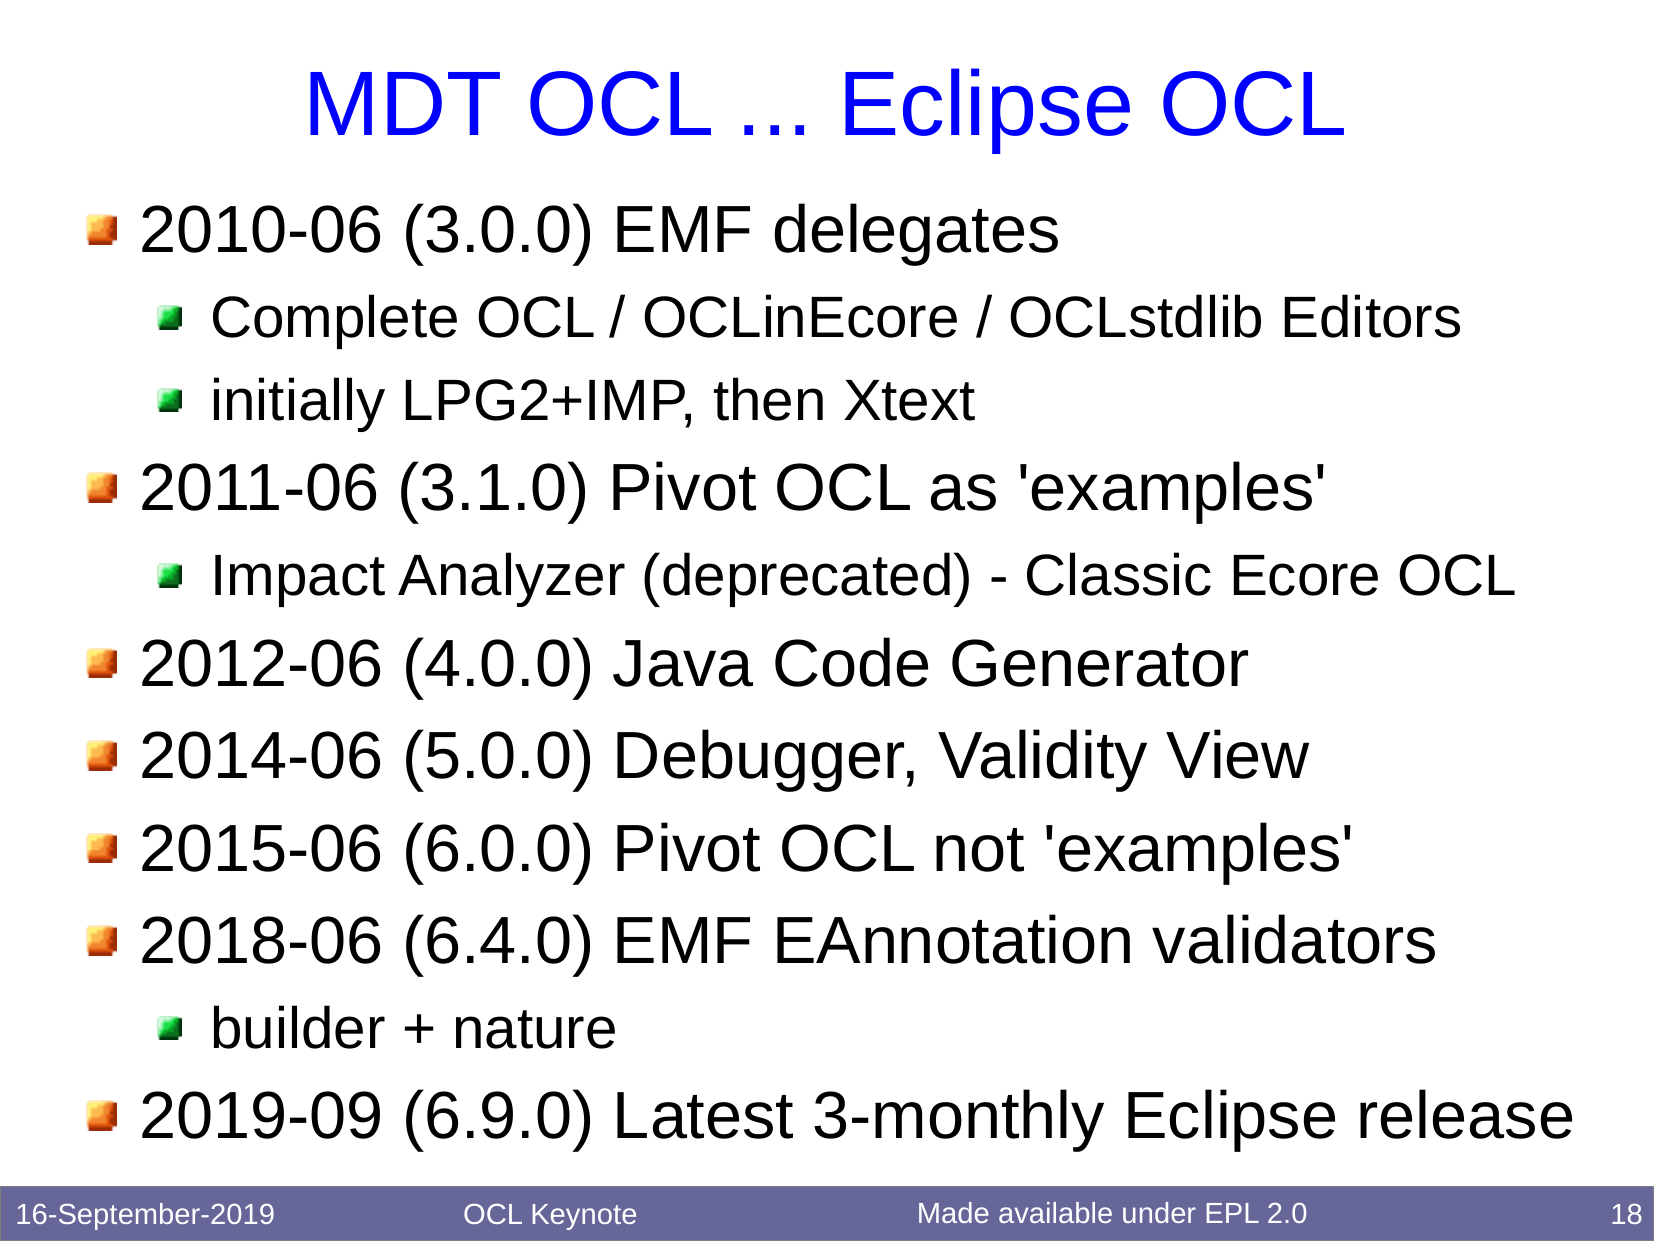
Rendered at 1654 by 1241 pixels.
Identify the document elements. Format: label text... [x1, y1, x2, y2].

title MDT OCL ... Eclipse OCL [82, 49, 1571, 158]
list 2010-06 (3.0.0) EMF delegates Complete OCL / OCLinEcore / OCLstdlib Editors initially LPG2+IMP, then Xtext 2011-06 (3.1.0) Pivot OCL as 'examples' Impact Analyzer (deprecated) - Classic Ecore OCL 2012-06 (4.0.0) Java Code Generator 2014-06 (5.0.0) Debugger, Validity View 2015-06 (6.0.0) Pivot OCL not 'examples' 2018-06 (6.4.0) EMF EAnnotation validators builder + nature 2019-09 (6.9.0) Latest 3-monthly Eclipse release [68, 192, 1585, 1204]
